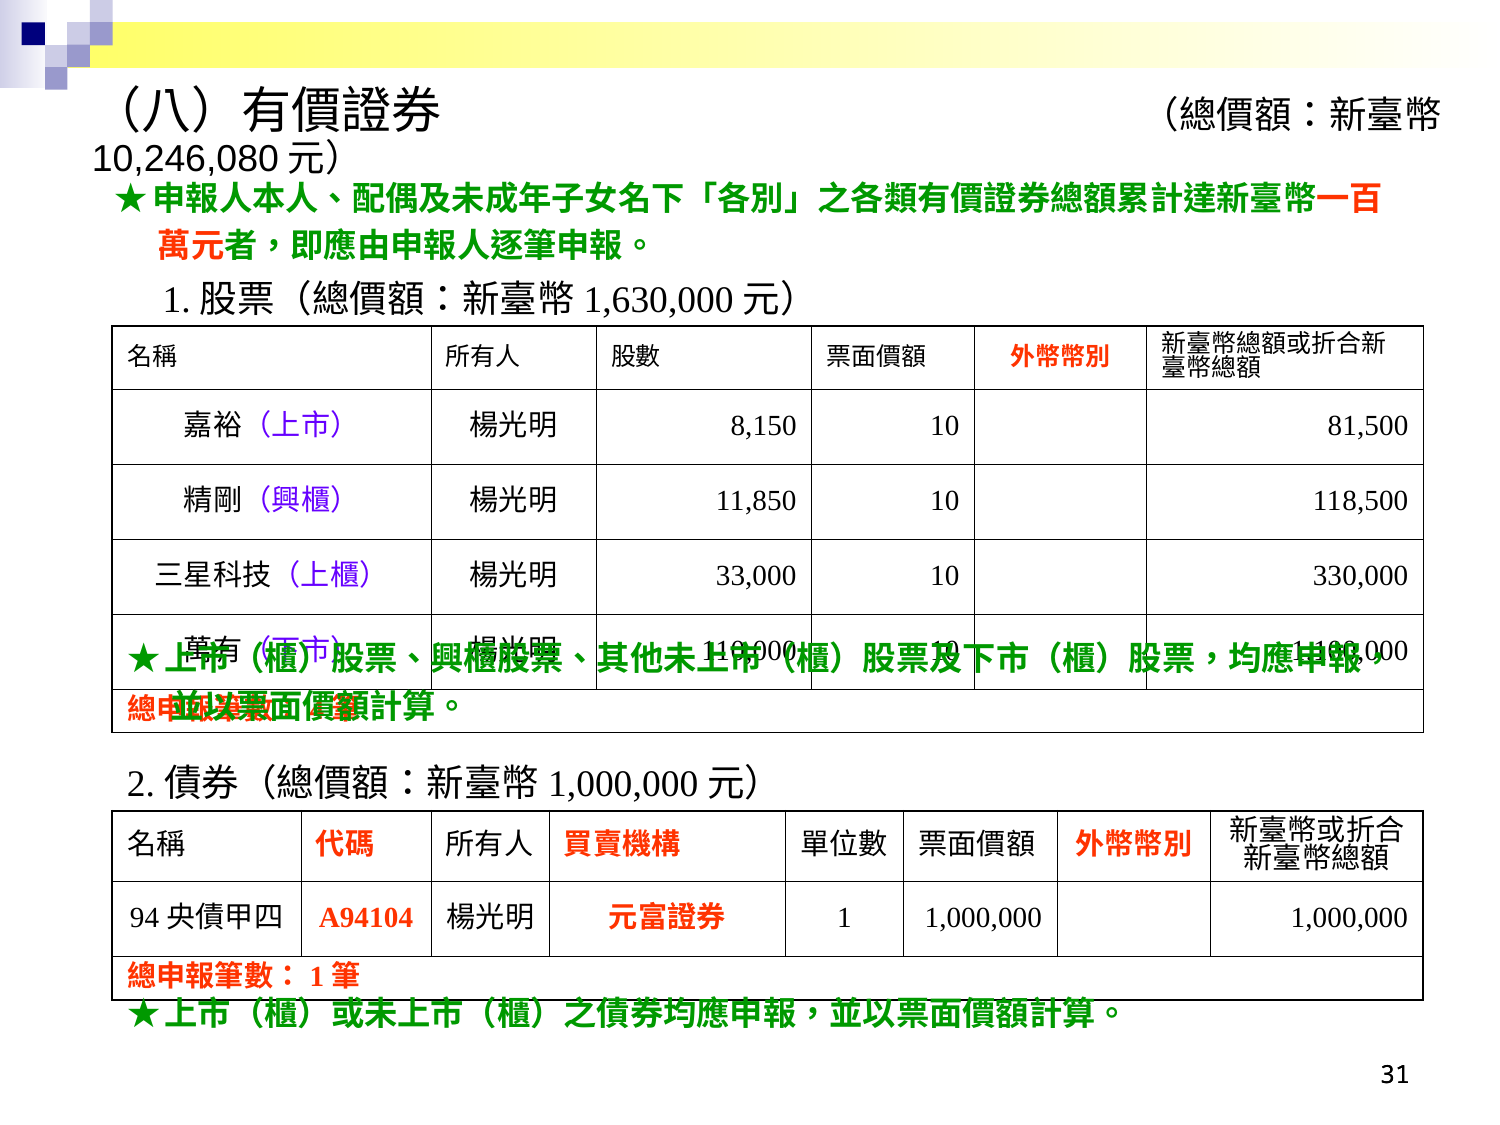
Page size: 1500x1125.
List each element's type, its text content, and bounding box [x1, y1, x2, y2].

table_cell 總申報筆數：4筆 [1412, 690, 1423, 732]
table_header 股數 [597, 328, 811, 389]
table_header 外幣幣別 [1058, 812, 1210, 881]
table_cell 110,000 [597, 615, 811, 621]
table_cell 嘉裕（上市） [113, 390, 431, 464]
table_cell 楊光明 [432, 615, 596, 621]
table_cell 元富證券 [550, 882, 785, 956]
table_cell 1,100,000 [1147, 615, 1423, 689]
table_cell 8,150 [597, 390, 811, 464]
table_cell 總申報筆數：1筆 [113, 957, 1422, 999]
table_header 代碼 [302, 812, 431, 881]
text_box <編號> [431, 22, 436, 67]
title （八）有價證券 （總價額：新臺幣10,246,080元） [76, 78, 1500, 185]
text_box ★上市（櫃）或未上市（櫃）之債券均應申報，並以票面價額計算。 [112, 976, 1412, 1040]
table_cell 10 [812, 465, 974, 539]
table_cell [1058, 882, 1210, 956]
text_box 1.股票（總價額：新臺幣1,630,000元） [147, 267, 1070, 328]
table_header 買賣機構 [550, 812, 785, 881]
table_cell 楊光明 [432, 465, 596, 539]
table_cell 94央債甲四 [113, 882, 301, 956]
table_cell 1,000,000 [1211, 882, 1422, 956]
table_header 新臺幣總額或折合新臺幣總額 [1147, 327, 1423, 389]
table_cell 精剛（興櫃） [113, 465, 431, 539]
table_cell 33,000 [597, 540, 811, 614]
table_cell 楊光明 [432, 390, 596, 464]
table_cell [975, 615, 1146, 621]
table_cell 81,500 [1147, 390, 1423, 464]
table_header 名稱 [113, 812, 301, 881]
table_cell 1 [786, 882, 903, 956]
table_header 單位數 [786, 812, 903, 881]
table_cell [975, 465, 1146, 539]
table_cell 10 [812, 390, 974, 464]
table_header 外幣幣別 [975, 327, 1146, 389]
table_cell 萬有（下市） [113, 615, 431, 621]
table_cell 10 [812, 540, 974, 614]
table_cell 10 [812, 615, 974, 621]
text_box ★申報人本人、配偶及未成年子女名下「各別」之各類有價證券總額累計達新臺幣一百萬元者，即應由申報人逐筆申報。 [100, 161, 1400, 273]
table_cell 楊光明 [432, 540, 596, 614]
text_box 2.債券（總價額：新臺幣1,000,000元） [112, 751, 1034, 812]
table_cell 三星科技（上櫃） [113, 540, 431, 614]
table_header 所有人 [432, 328, 596, 389]
table_header 票面價額 [904, 812, 1057, 881]
table_header 名稱 [113, 327, 431, 389]
table_cell 11,850 [597, 465, 811, 539]
table_header 新臺幣或折合新臺幣總額 [1211, 812, 1422, 881]
table_cell 楊光明 [432, 882, 549, 956]
table_cell [975, 540, 1146, 614]
table_header 票面價額 [812, 328, 974, 389]
table_cell 楊小琳 [291, 22, 295, 67]
table_cell A94104 [302, 882, 431, 956]
text_box ★上市（櫃）股票、興櫃股票、其他未上市（櫃）股票及下市（櫃）股票，均應申報，並以票面價額計算。 [112, 621, 1412, 733]
table_header 所有人 [432, 812, 549, 881]
table_cell 1,000,000 [904, 882, 1057, 956]
text_box <編號> [1074, 1025, 1426, 1101]
table_cell 330,000 [1147, 540, 1423, 614]
table_cell 118,500 [1147, 465, 1423, 539]
table_cell [975, 390, 1146, 464]
